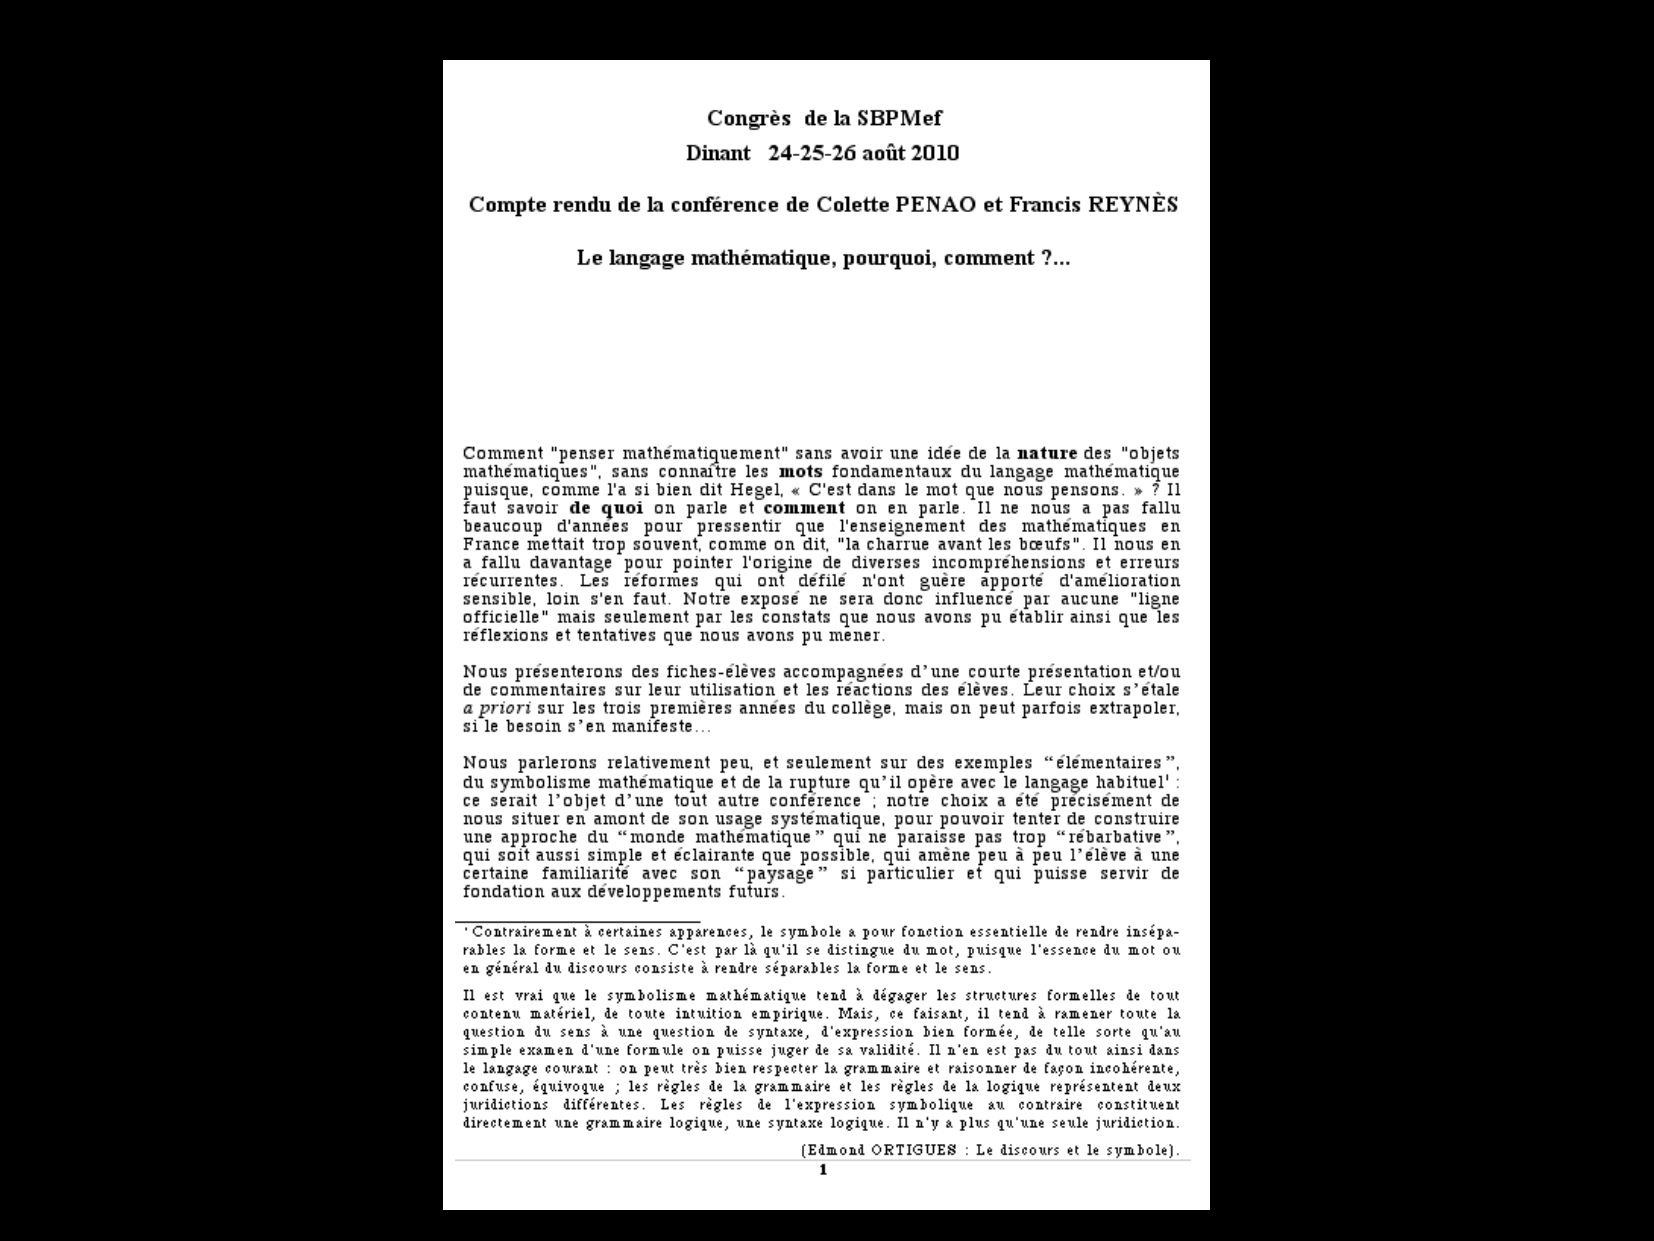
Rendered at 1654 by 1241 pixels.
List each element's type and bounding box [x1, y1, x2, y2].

text_box [0, 0, 1654, 1241]
picture [455, 74, 1191, 1184]
